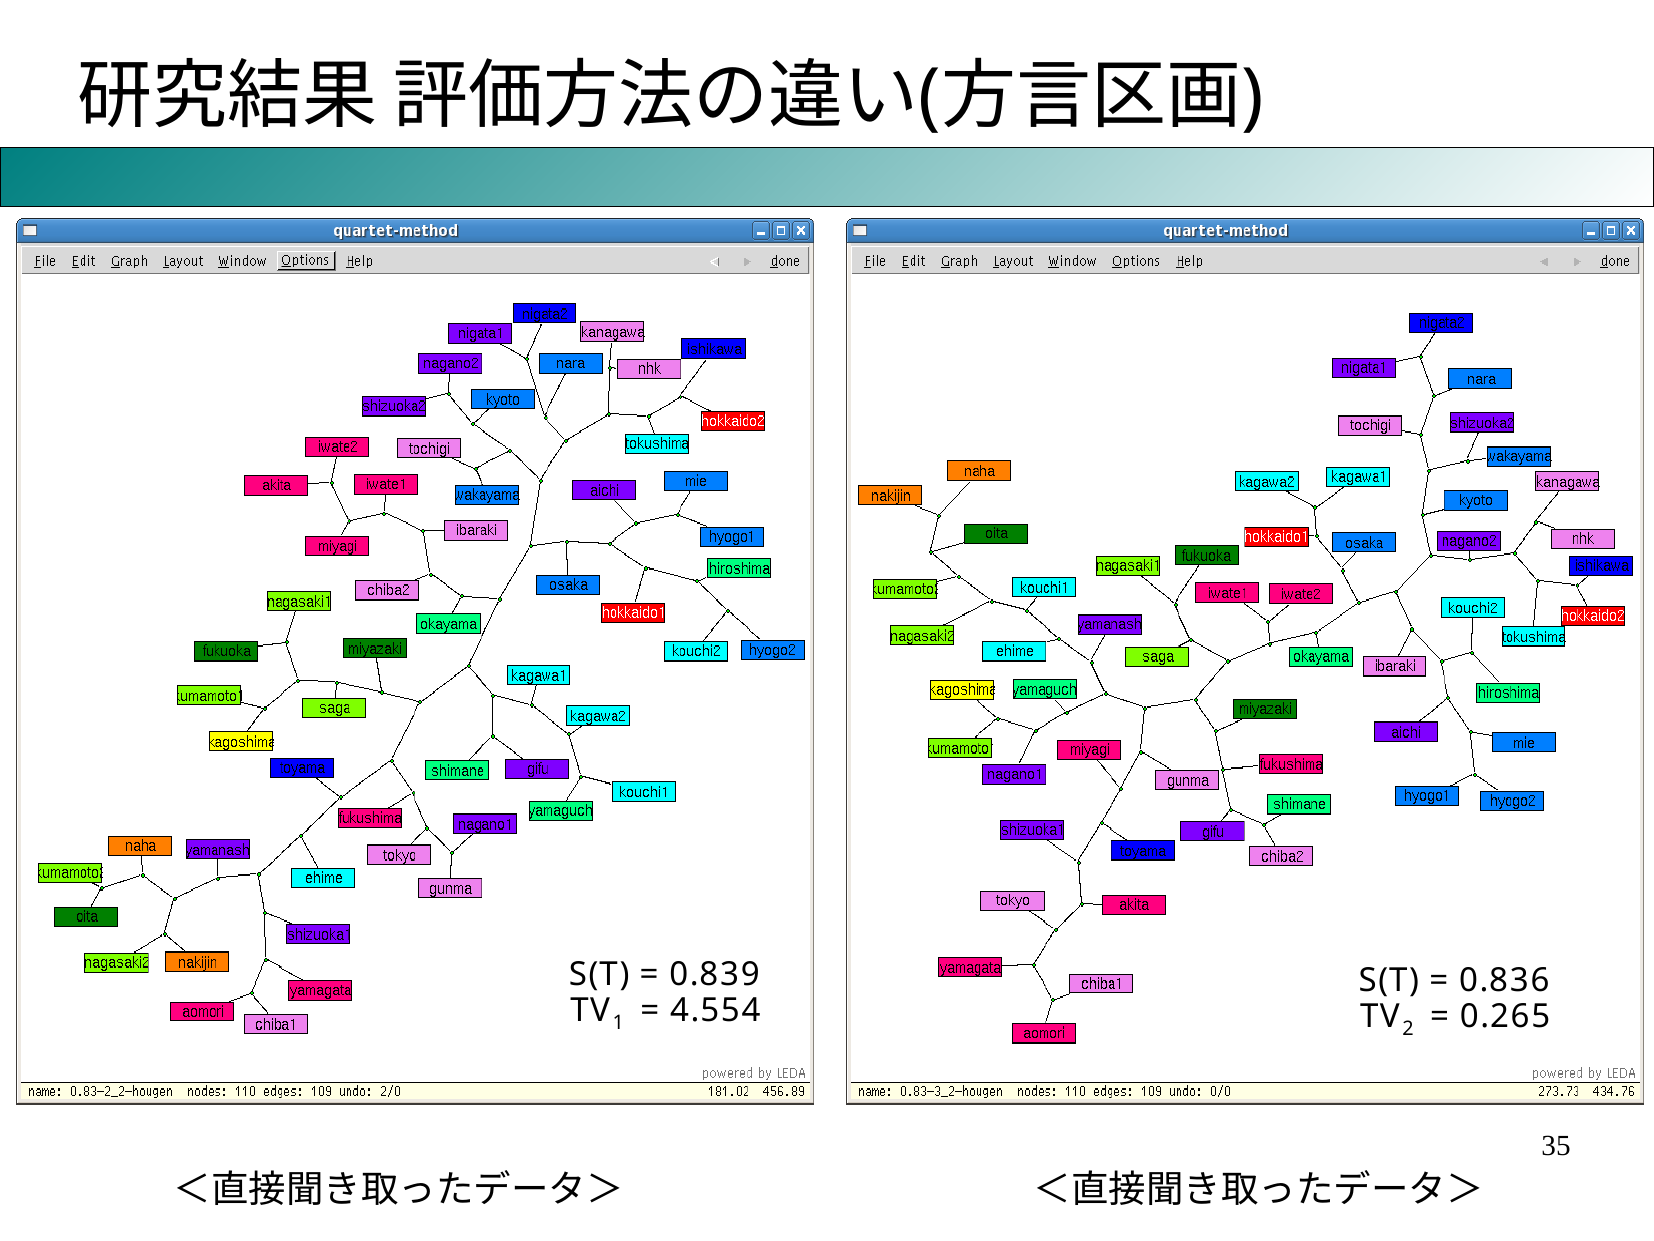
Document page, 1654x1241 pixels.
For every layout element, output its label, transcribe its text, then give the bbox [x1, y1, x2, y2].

text_box ＜直接聞き取ったデータ＞ [1033, 1151, 1485, 1211]
picture [16, 218, 814, 1105]
chart [562, 955, 768, 1034]
picture [846, 218, 1644, 1105]
text_box ＜直接聞き取ったデータ＞ [173, 1151, 625, 1211]
chart [1352, 961, 1558, 1040]
title 研究結果 評価方法の違い(方言区画) [77, 29, 1654, 149]
